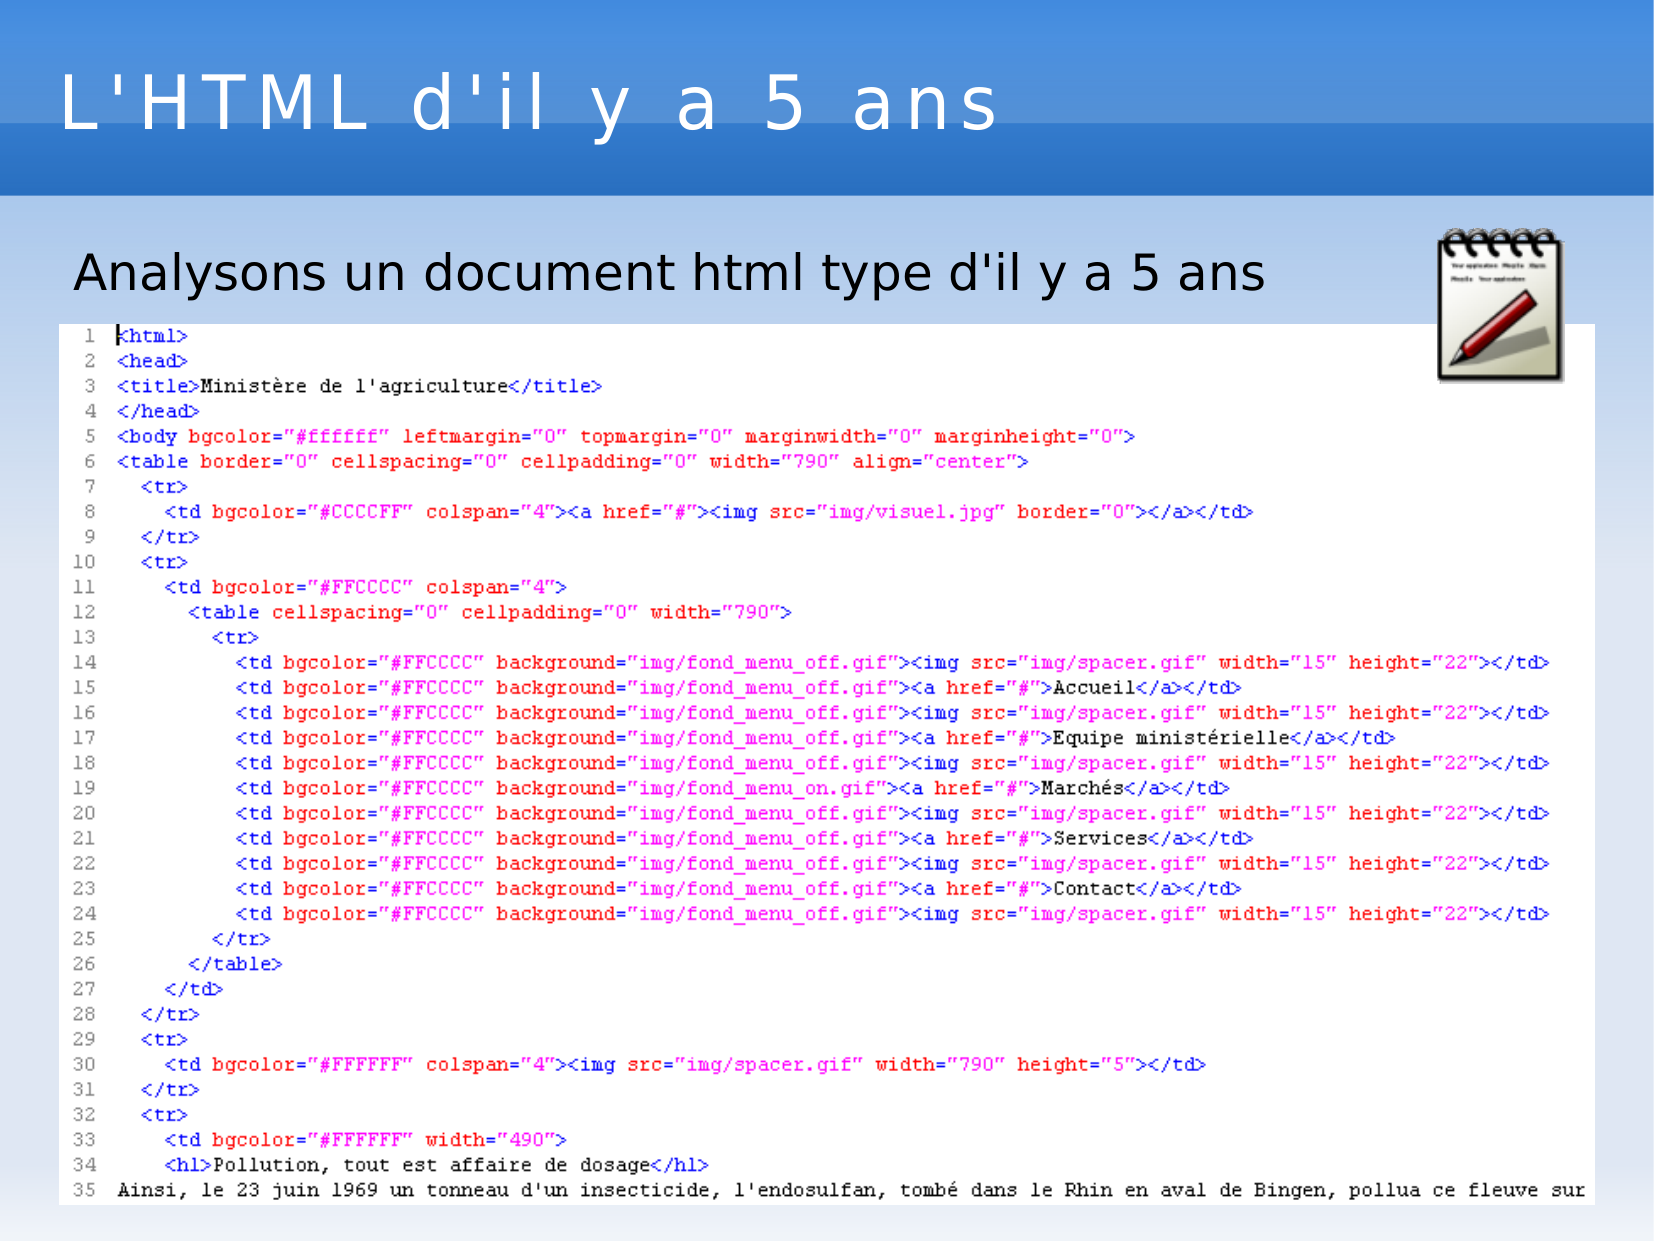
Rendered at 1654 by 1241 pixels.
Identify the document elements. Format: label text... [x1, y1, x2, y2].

text_box Analysons un document html type d'il y a 5 ans [59, 236, 1283, 310]
title L'HTML d'il y a 5 ans [59, 36, 1270, 171]
picture [0, 0, 1654, 1241]
